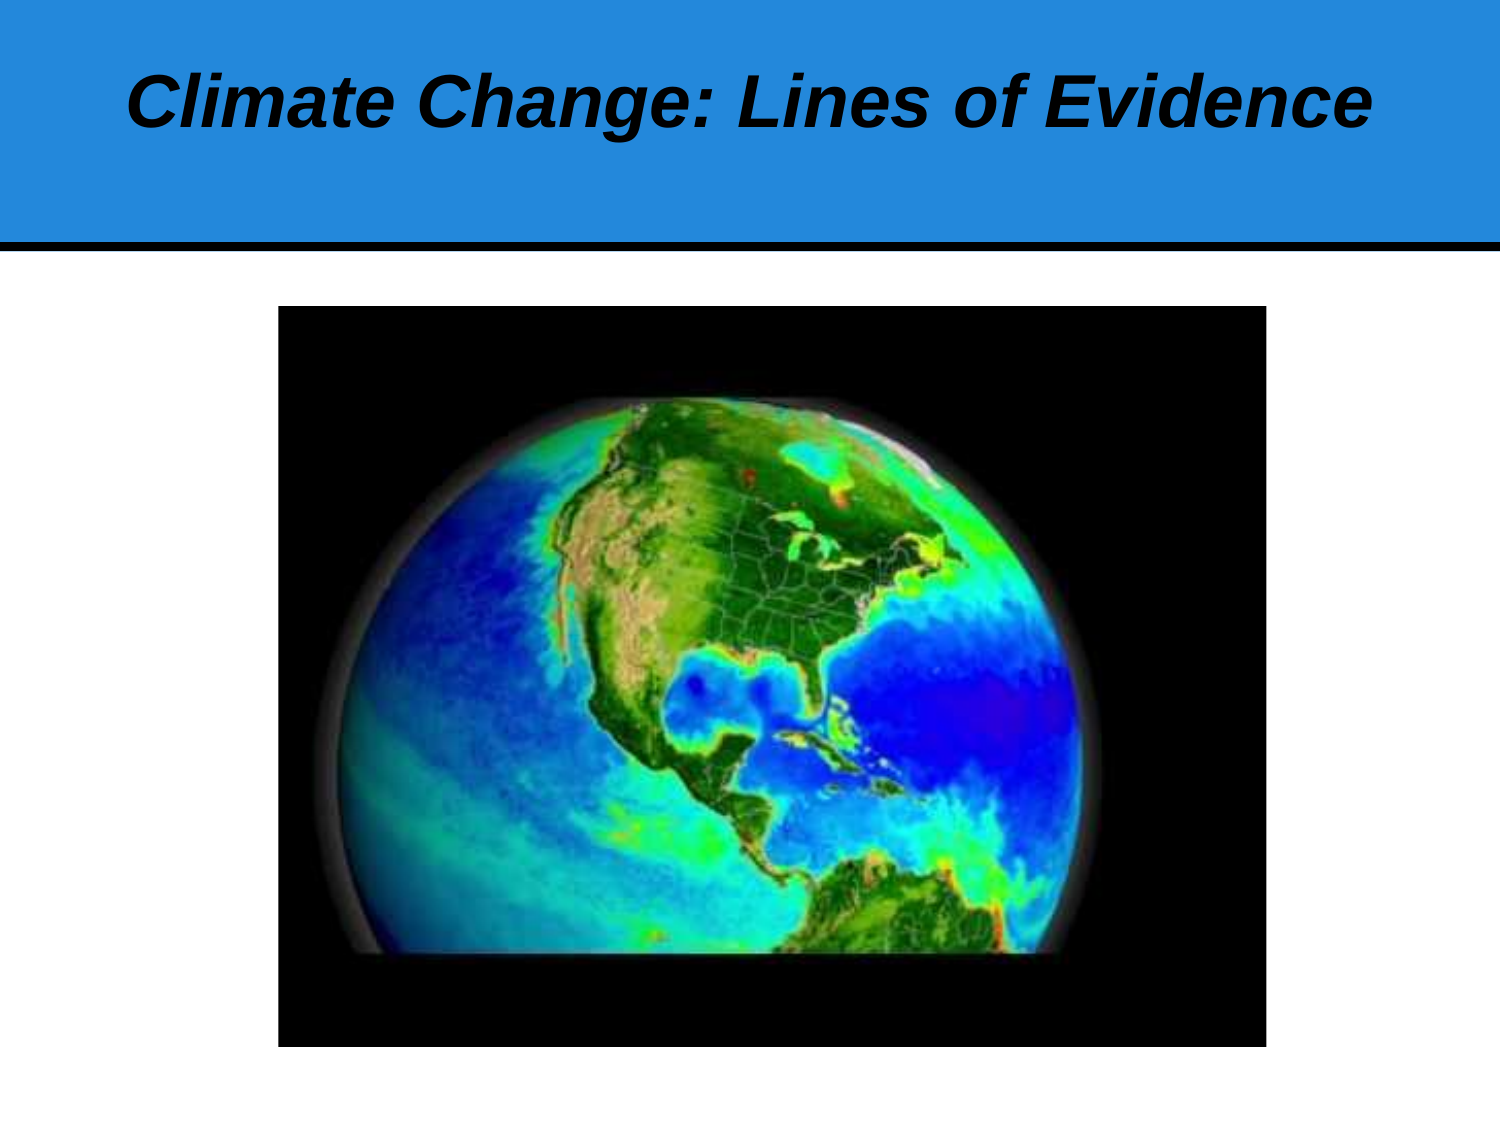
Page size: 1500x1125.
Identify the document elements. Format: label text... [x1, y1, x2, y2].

text_box Climate Change: Lines of Evidence [75, 45, 1425, 233]
text_box [278, 306, 1267, 1048]
